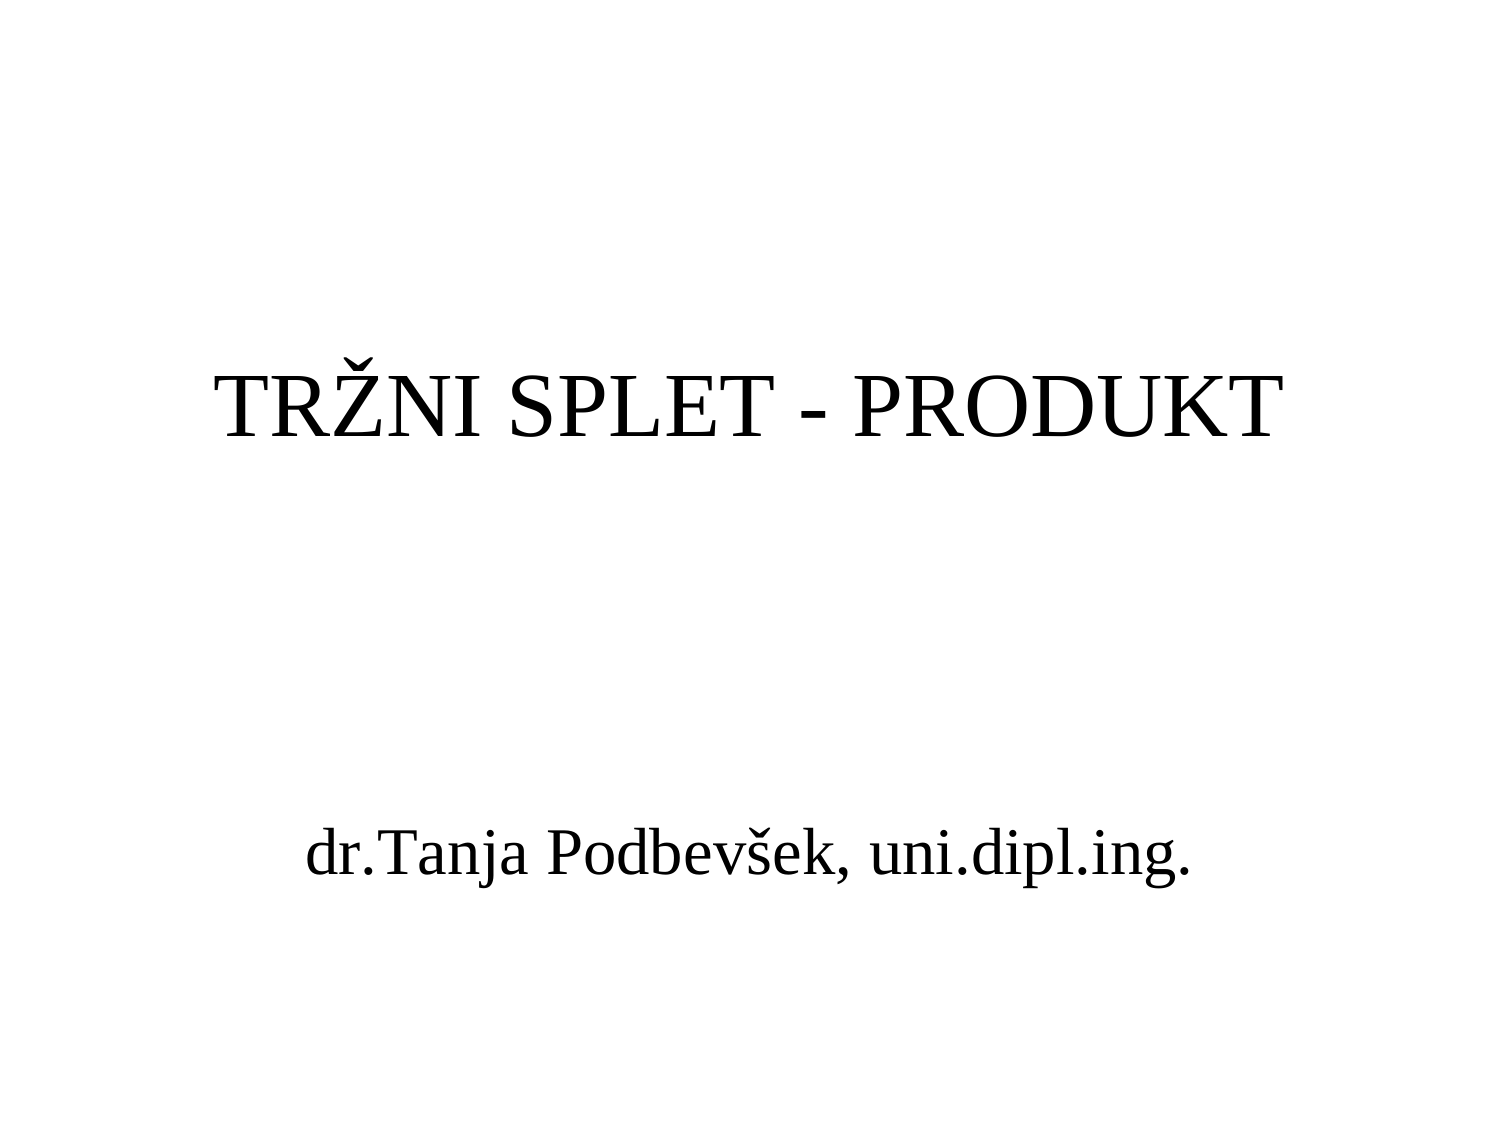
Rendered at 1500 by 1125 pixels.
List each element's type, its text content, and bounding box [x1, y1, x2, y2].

text_box dr.Tanja Podbevšek, uni.dipl.ing. [225, 800, 1276, 1088]
title TRŽNI SPLET - PRODUKT [112, 137, 1388, 663]
